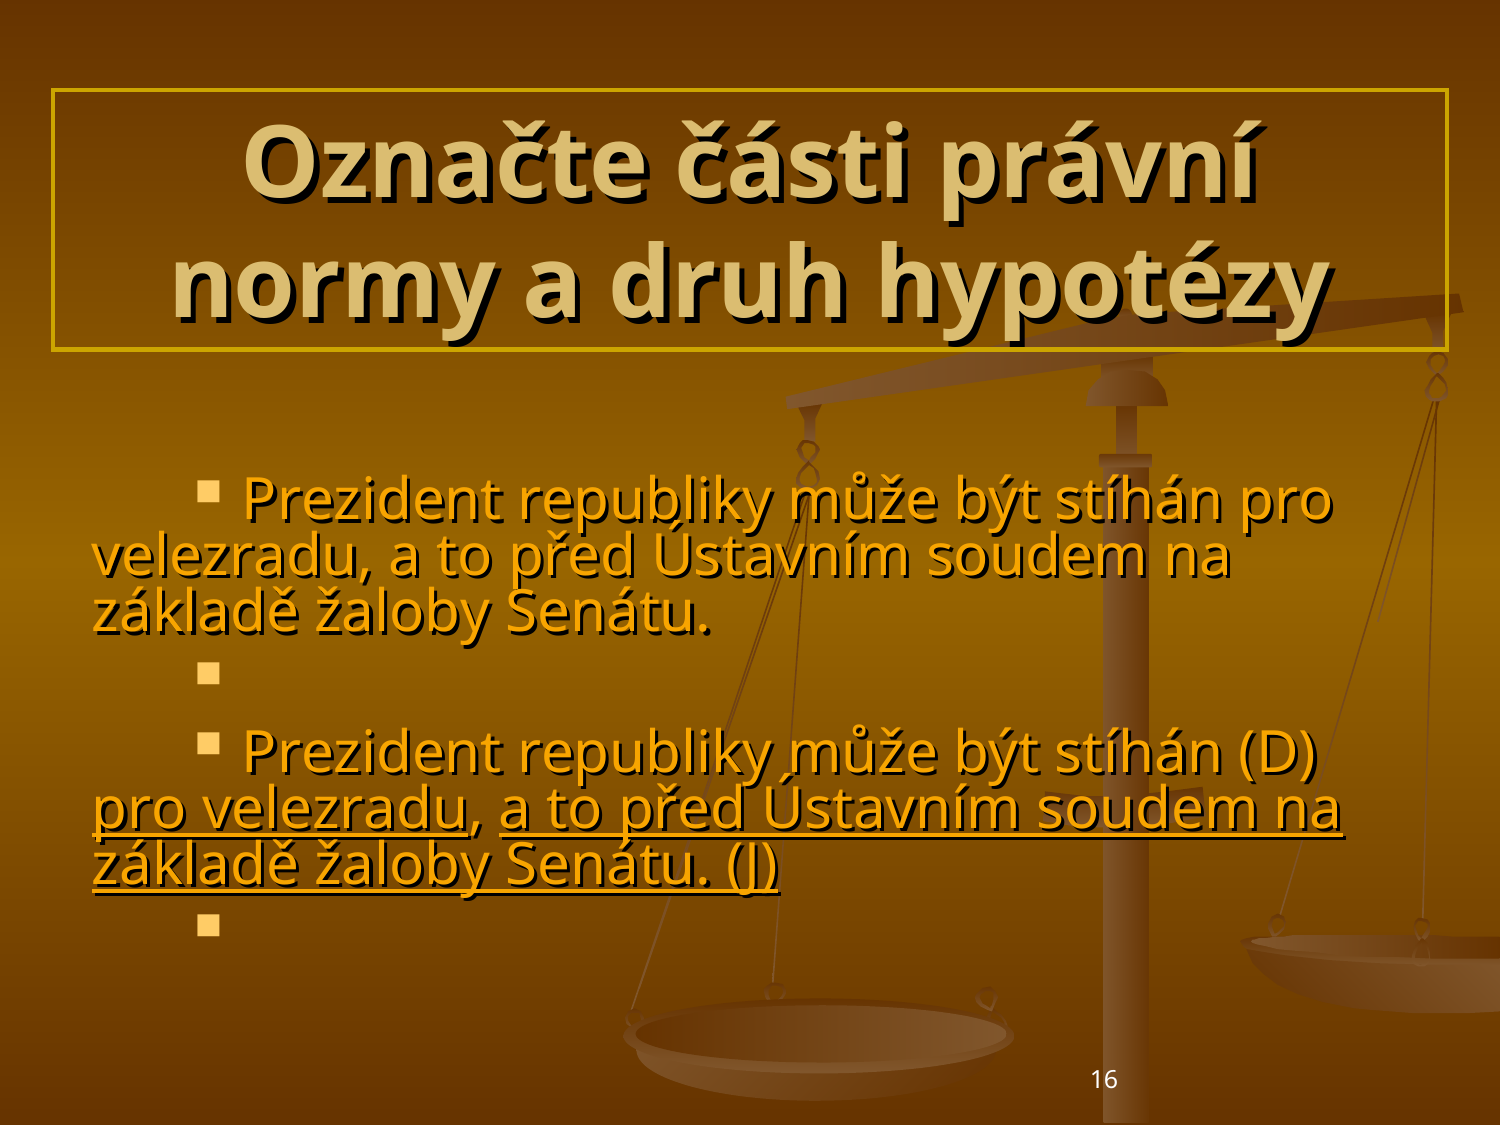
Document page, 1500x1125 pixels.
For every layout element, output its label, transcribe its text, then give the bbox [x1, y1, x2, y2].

title Označte části právní normy a druh hypotézy [53, 90, 1447, 350]
text_box [1074, 1029, 1425, 1105]
list Prezident republiky může být stíhán pro velezradu, a to před Ústavním soudem na základě žaloby Senátu. Prezident republiky může být stíhán (D) pro velezradu, a to před Ústavním soudem na základě žaloby Senátu. (J) [76, 467, 1427, 1000]
